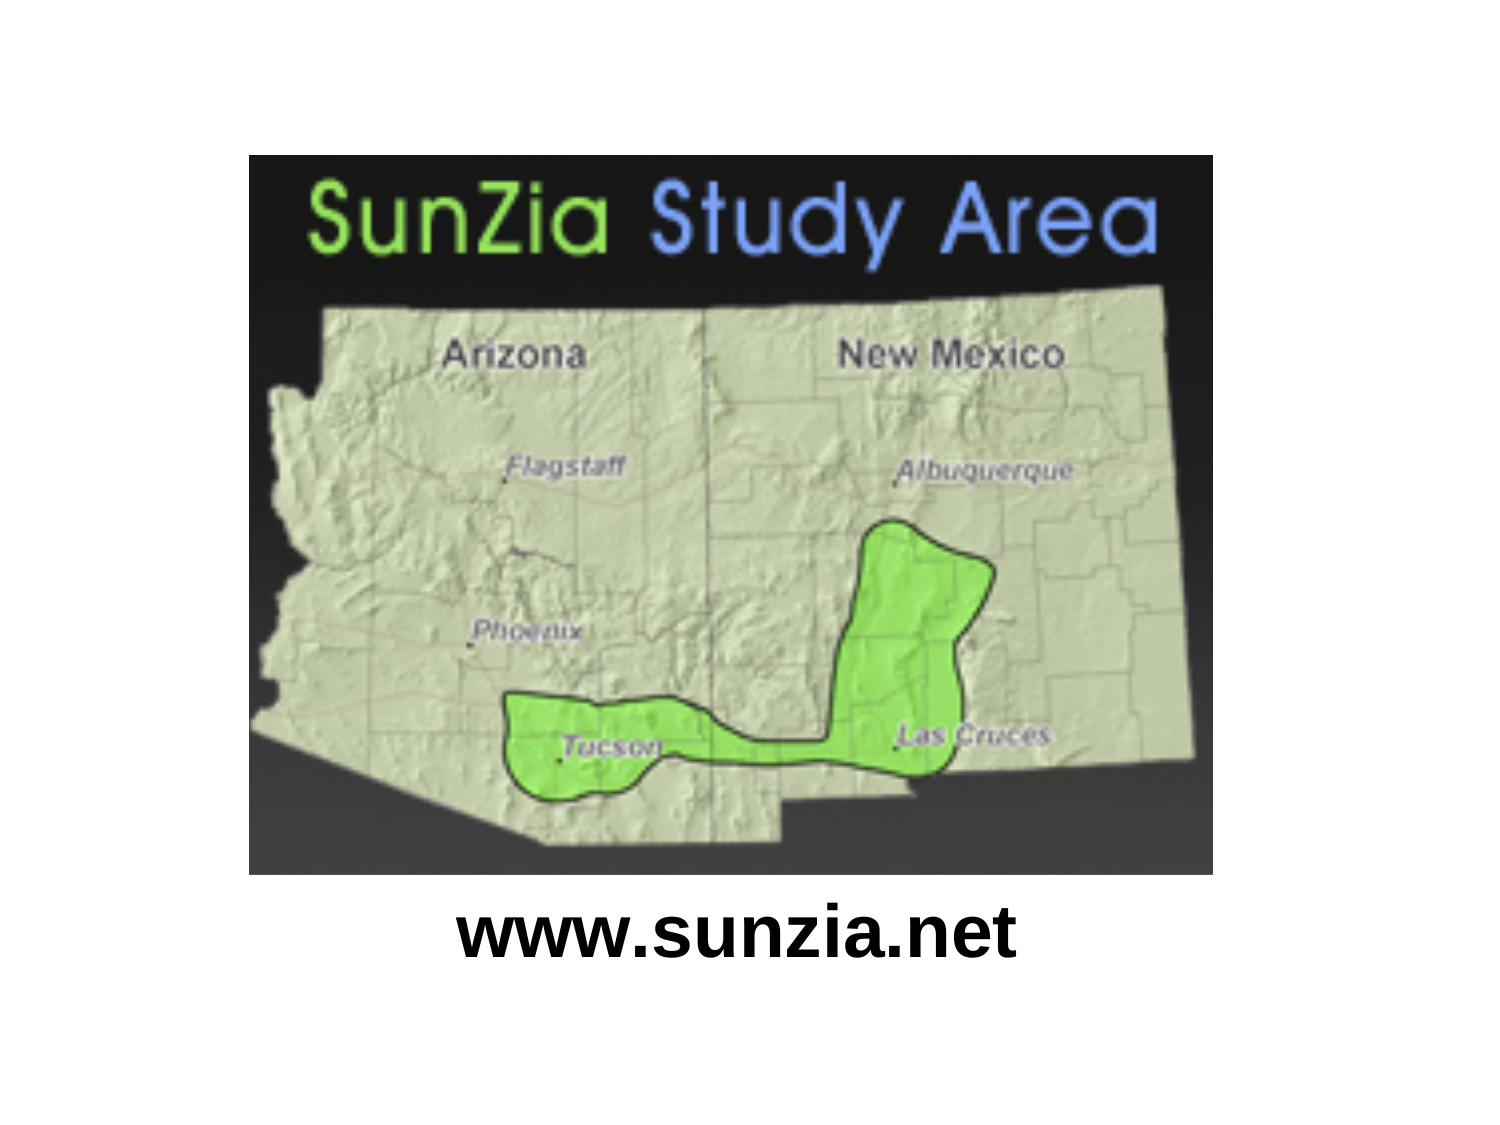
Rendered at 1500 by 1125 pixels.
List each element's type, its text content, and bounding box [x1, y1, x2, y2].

picture [249, 155, 1213, 874]
text_box www.sunzia.net [187, 874, 1288, 981]
